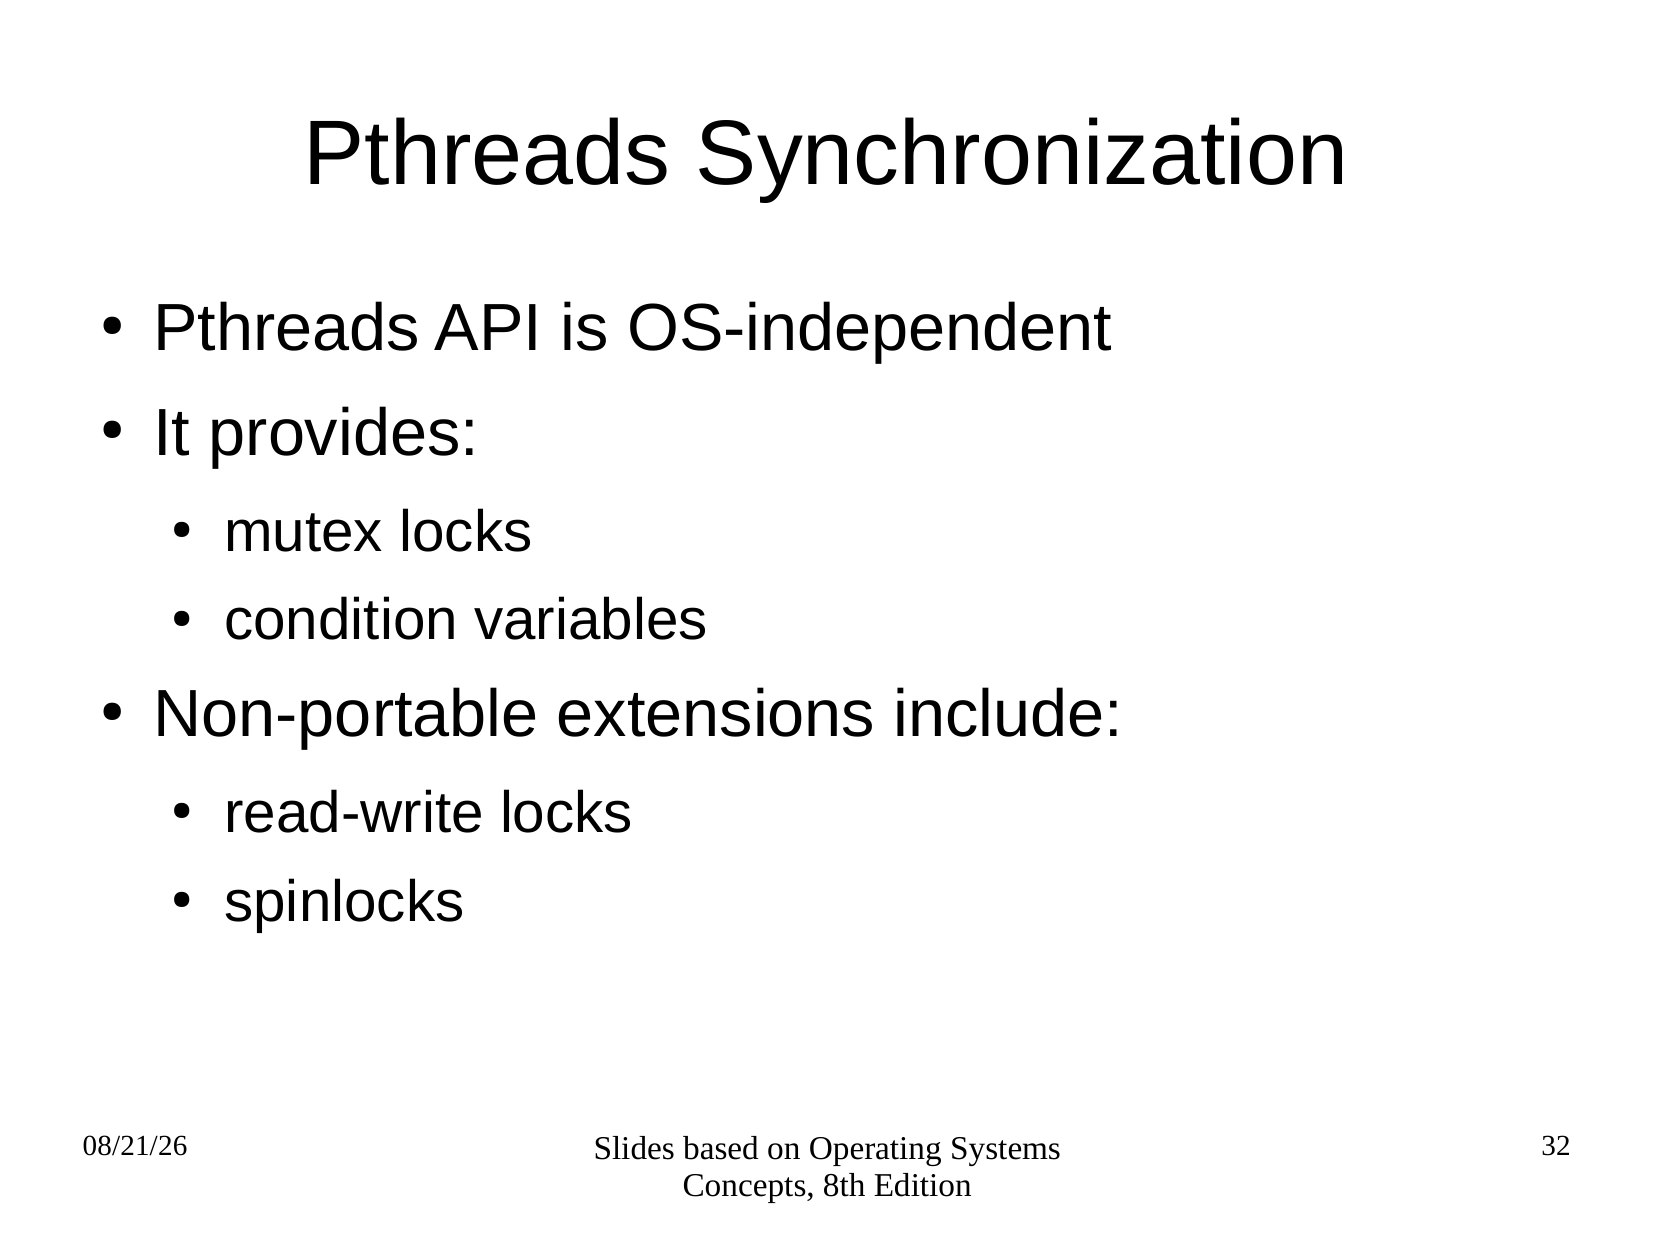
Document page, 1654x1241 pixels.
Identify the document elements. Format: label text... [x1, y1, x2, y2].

title Pthreads Synchronization [82, 49, 1571, 257]
list Pthreads API is OS-independent It provides: mutex locks condition variables Non-portable extensions include: read-write locks spinlocks [82, 290, 1571, 1109]
